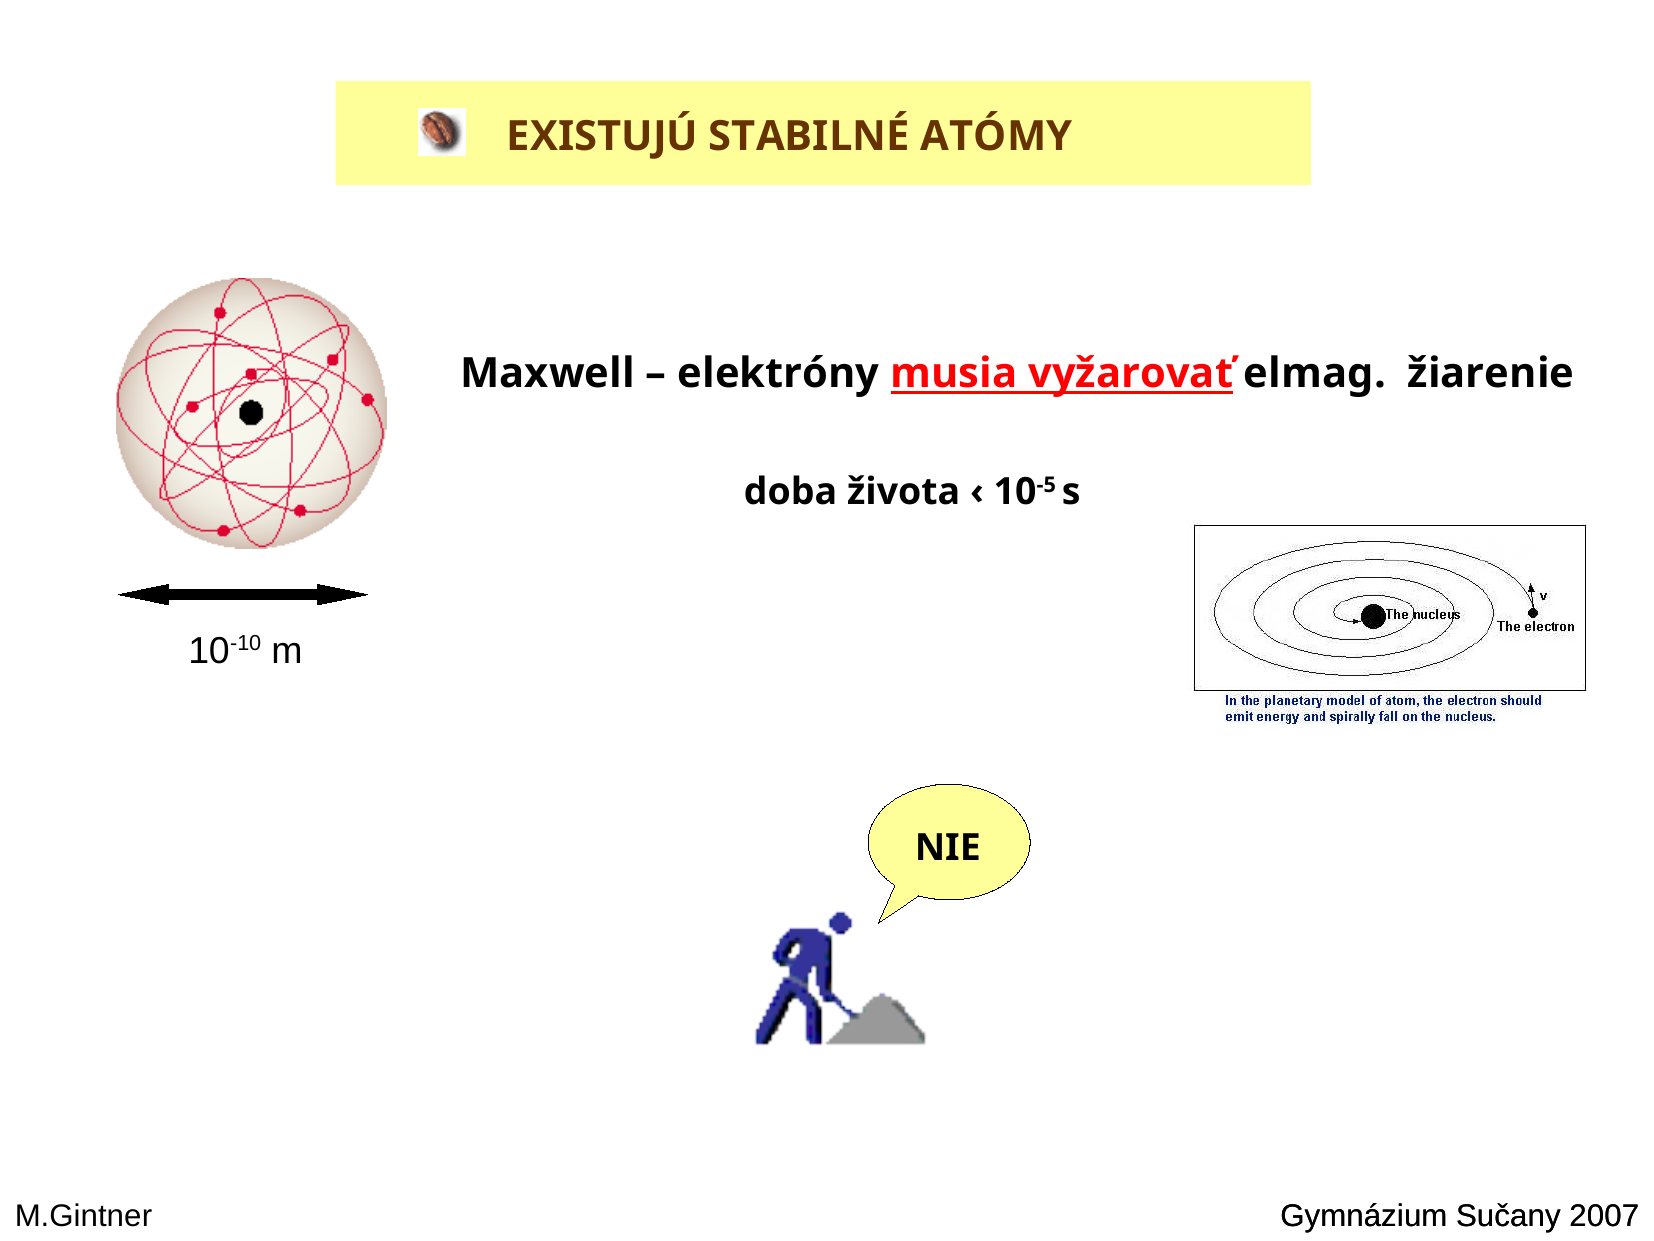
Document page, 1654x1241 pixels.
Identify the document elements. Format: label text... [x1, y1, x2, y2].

text_box [892, 784, 1007, 801]
picture [730, 900, 950, 1063]
text_box [118, 584, 368, 605]
picture [418, 108, 466, 156]
text_box Maxwell – elektróny musia vyžarovať elmag. žiarenie [445, 335, 1566, 409]
text_box M.Gintner [0, 1190, 168, 1241]
text_box doba života ‹ 10-5 s [729, 457, 1123, 525]
picture [116, 278, 387, 549]
text_box [1017, 810, 1031, 874]
text_box [868, 804, 888, 881]
text_box [335, 81, 1311, 186]
text_box Gymnázium Sučany 2007 [1265, 1190, 1654, 1241]
text_box 10-10 m [173, 622, 318, 681]
text_box NIE [888, 801, 1017, 893]
picture [1187, 519, 1588, 726]
text_box EXISTUJÚ STABILNÉ ATÓMY [480, 86, 1173, 184]
text_box [878, 893, 988, 924]
